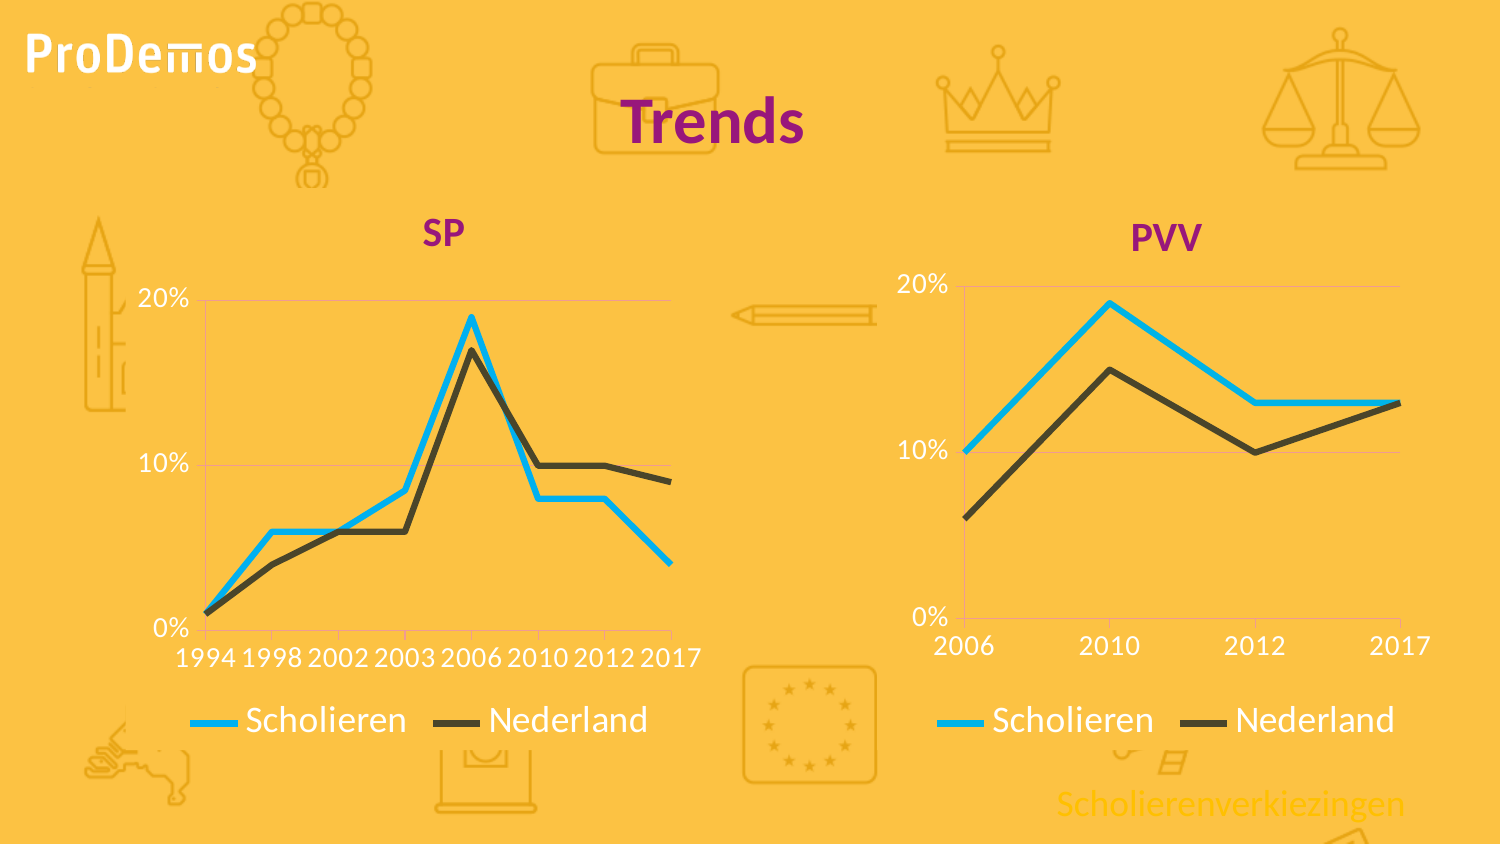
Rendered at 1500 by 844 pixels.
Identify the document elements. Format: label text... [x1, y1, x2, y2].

text_box Trends [620, 74, 827, 178]
chart [877, 188, 1457, 751]
text_box Scholierenverkiezingen [1041, 771, 1488, 823]
picture [4, 0, 277, 88]
chart [125, 188, 715, 751]
